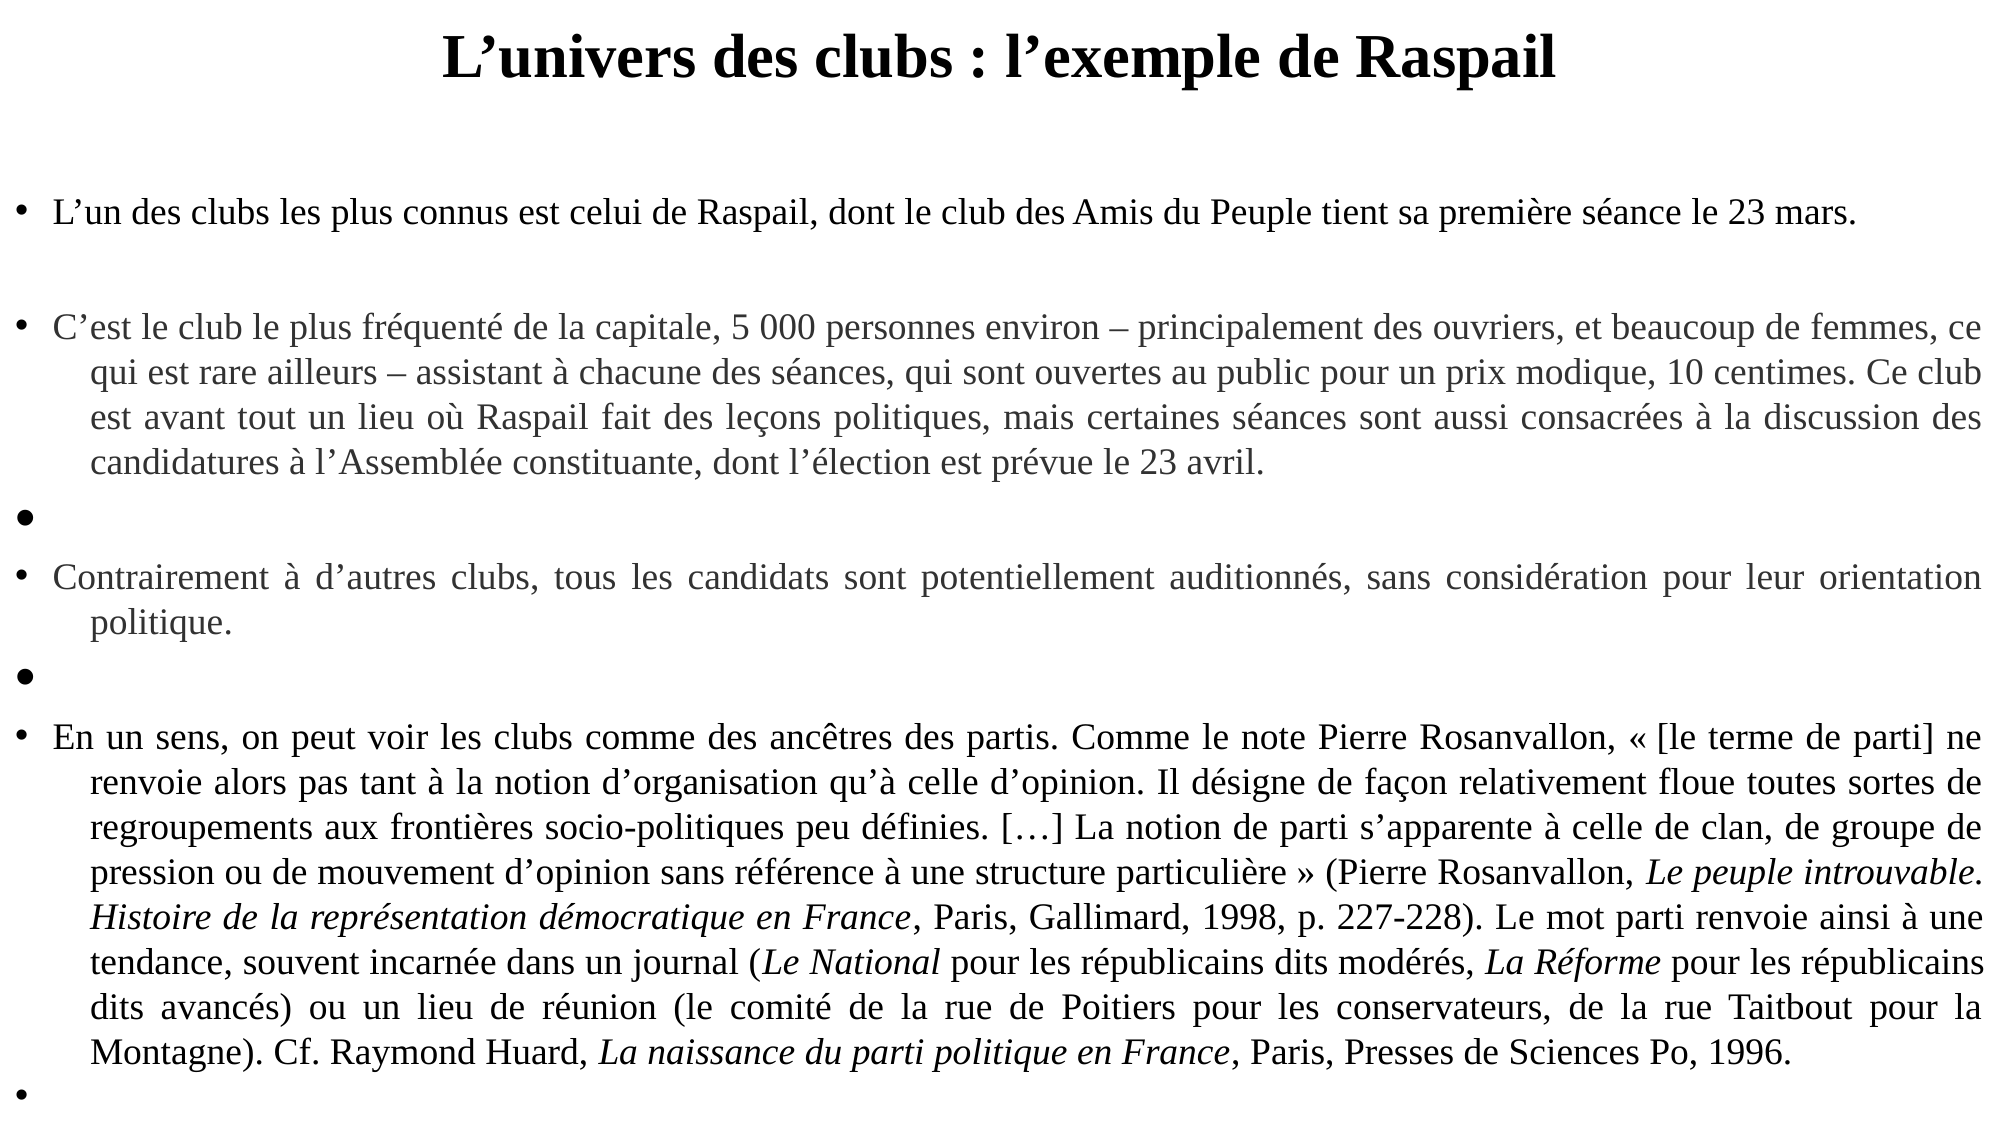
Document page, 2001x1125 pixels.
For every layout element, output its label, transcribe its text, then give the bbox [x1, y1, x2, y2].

list L’un des clubs les plus connus est celui de Raspail, dont le club des Amis du Peuple tient sa première séance le 23 mars. C’est le club le plus fréquenté de la capitale, 5 000 personnes environ – principalement des ouvriers, et beaucoup de femmes, ce qui est rare ailleurs – assistant à chacune des séances, qui sont ouvertes au public pour un prix modique, 10 centimes. Ce club est avant tout un lieu où Raspail fait des leçons politiques, mais certaines séances sont aussi consacrées à la discussion des candidatures à l’Assemblée constituante, dont l’élection est prévue le 23 avril. Contrairement à d’autres clubs, tous les candidats sont potentiellement auditionnés, sans considération pour leur orientation politique. En un sens, on peut voir les clubs comme des ancêtres des partis. Comme le note Pierre Rosanvallon, « [le terme de parti] ne renvoie alors pas tant à la notion d’organisation qu’à celle d’opinion. Il désigne de façon relativement floue toutes sortes de regroupements aux frontières socio-politiques peu définies. […] La notion de parti s’apparente à celle de clan, de groupe de pression ou de mouvement d’opinion sans référence à une structure particulière » (Pierre Rosanvallon, Le peuple introuvable. Histoire de la représentation démocratique en France, Paris, Gallimard, 1998, p. 227-228). Le mot parti renvoie ainsi à une tendance, souvent incarnée dans un journal (Le National pour les républicains dits modérés, La Réforme pour les républicains dits avancés) ou un lieu de réunion (le comité de la rue de Poitiers pour les conservateurs, de la rue Taitbout pour la Montagne). Cf. Raymond Huard, La naissance du parti politique en France, Paris, Presses de Sciences Po, 1996. [0, 179, 2000, 1125]
title L’univers des clubs : l’exemple de Raspail [249, 0, 1750, 114]
